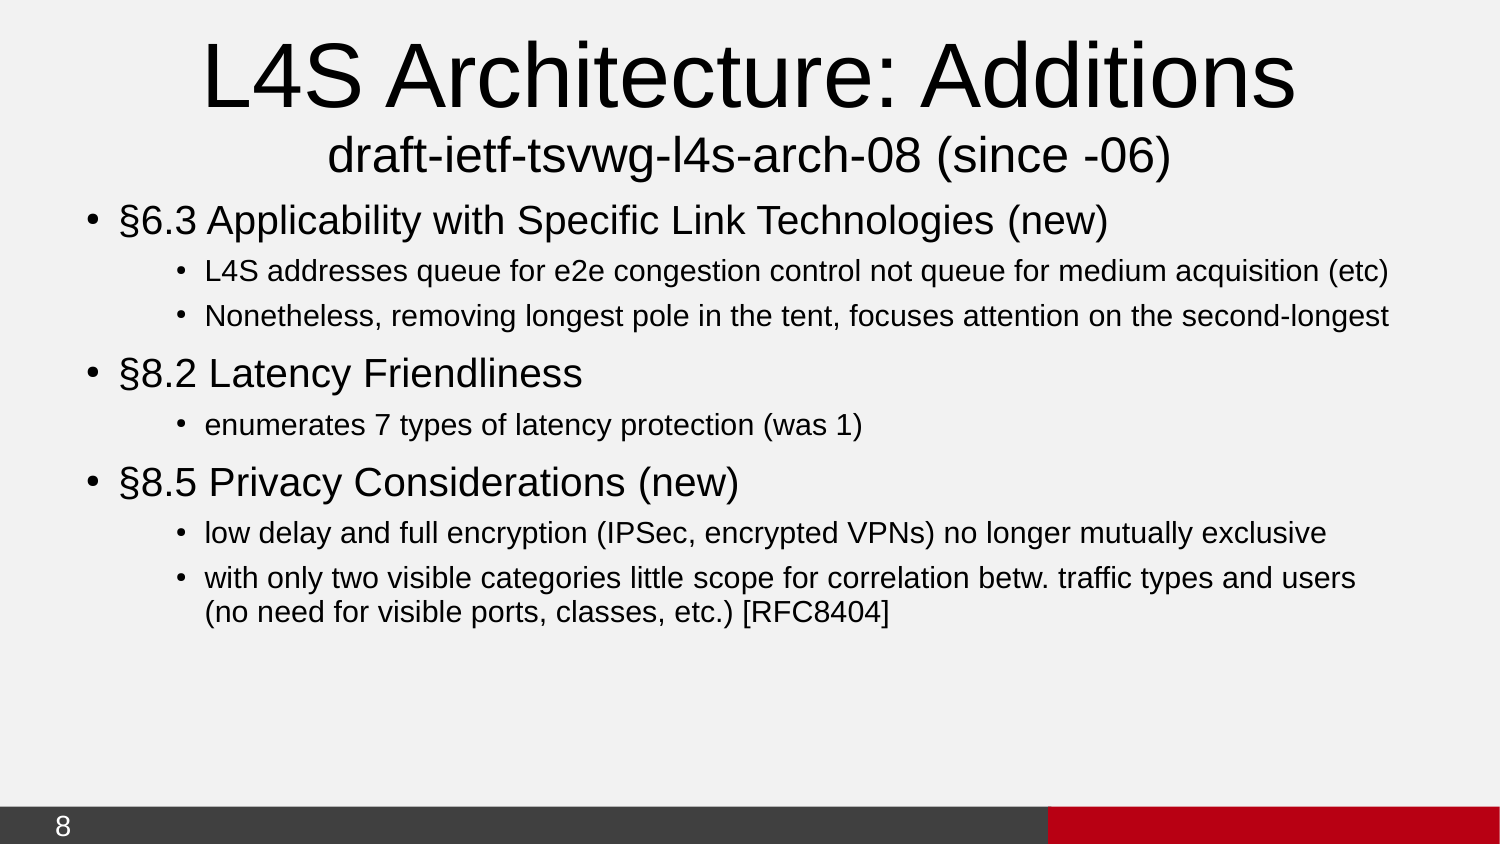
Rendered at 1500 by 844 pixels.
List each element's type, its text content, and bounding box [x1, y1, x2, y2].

list §6.3 Applicability with Specific Link Technologies (new) L4S addresses queue for e2e congestion control not queue for medium acquisition (etc) Nonetheless, removing longest pole in the tent, focuses attention on the second-longest §8.2 Latency Friendliness enumerates 7 types of latency protection (was 1) §8.5 Privacy Considerations (new) low delay and full encryption (IPSec, encrypted VPNs) no longer mutually exclusive with only two visible categories little scope for correlation betw. traffic types and users (no need for visible ports, classes, etc.) [RFC8404] [75, 197, 1425, 687]
title L4S Architecture: Additions draft-ietf-tsvwg-l4s-arch-08 (since -06) [75, 24, 1425, 184]
